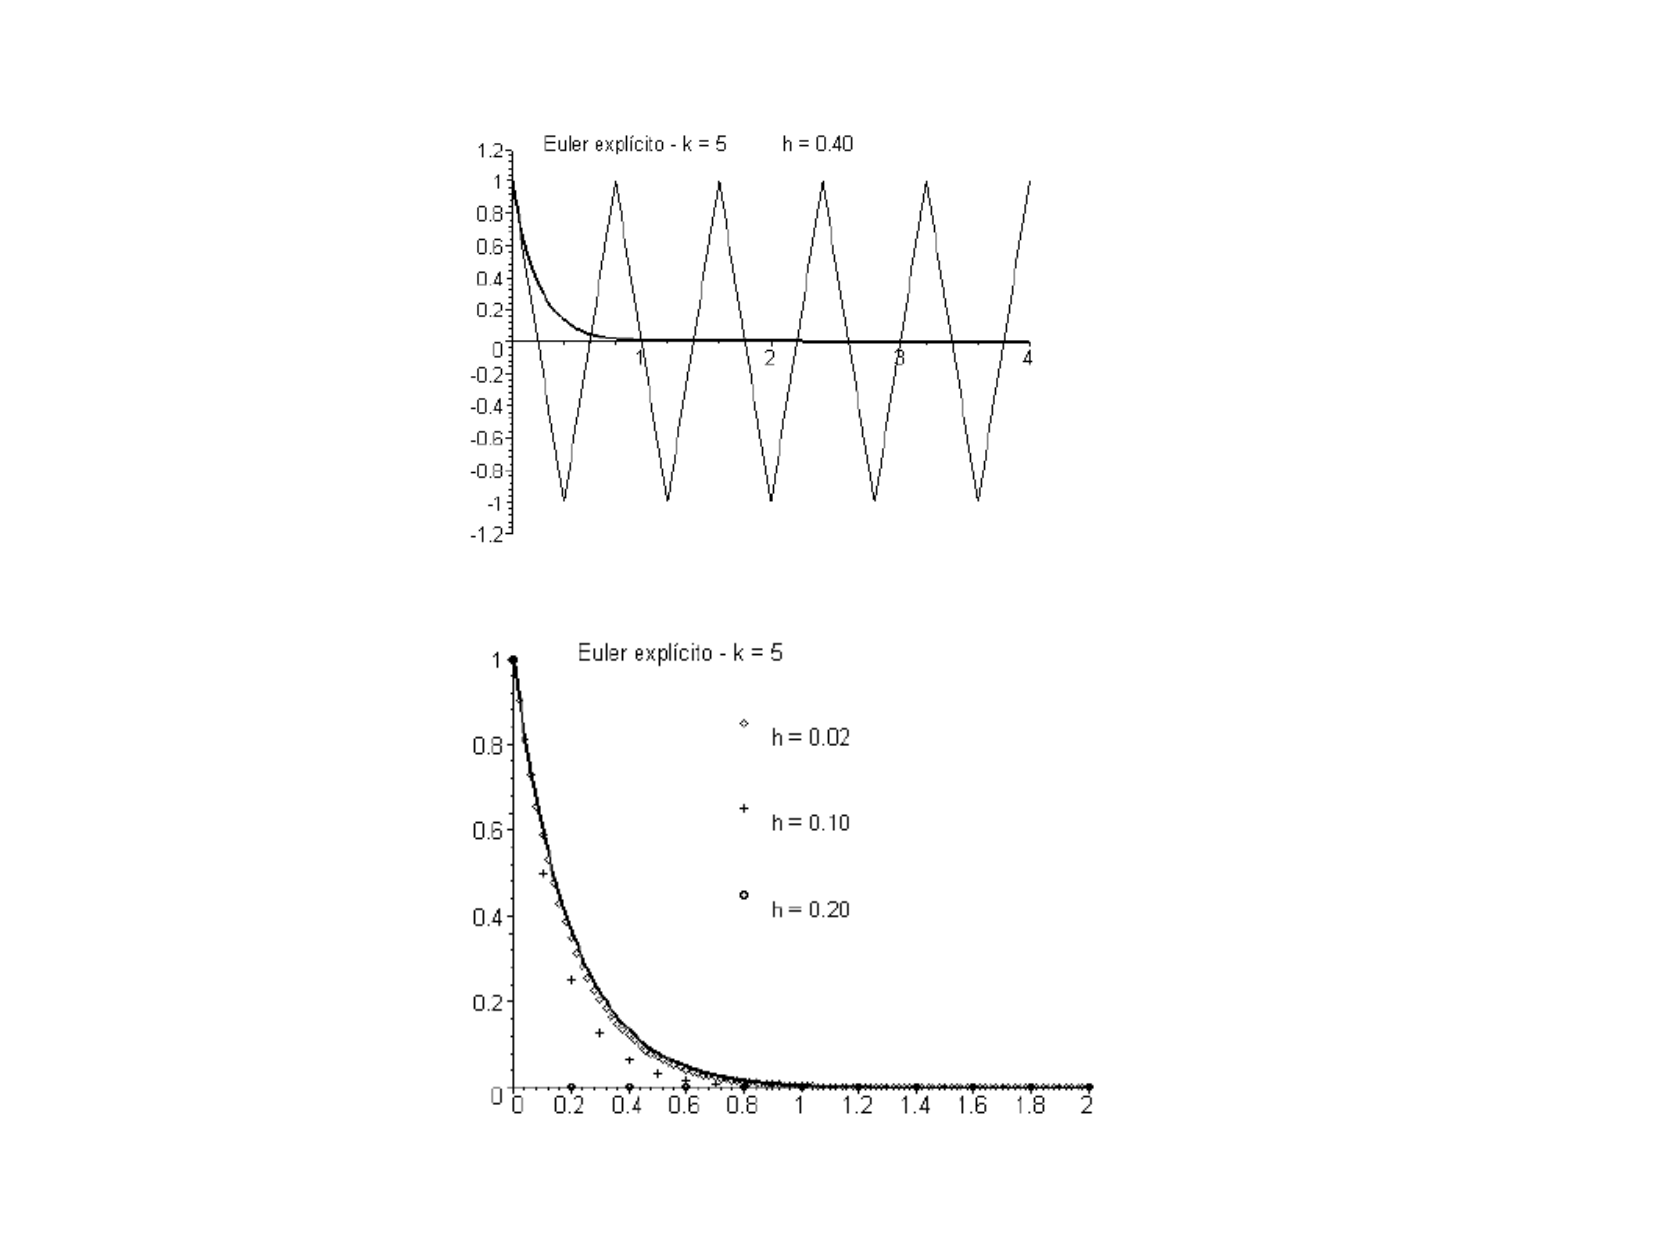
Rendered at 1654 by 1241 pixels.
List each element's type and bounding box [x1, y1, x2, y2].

picture [342, 106, 1182, 1158]
